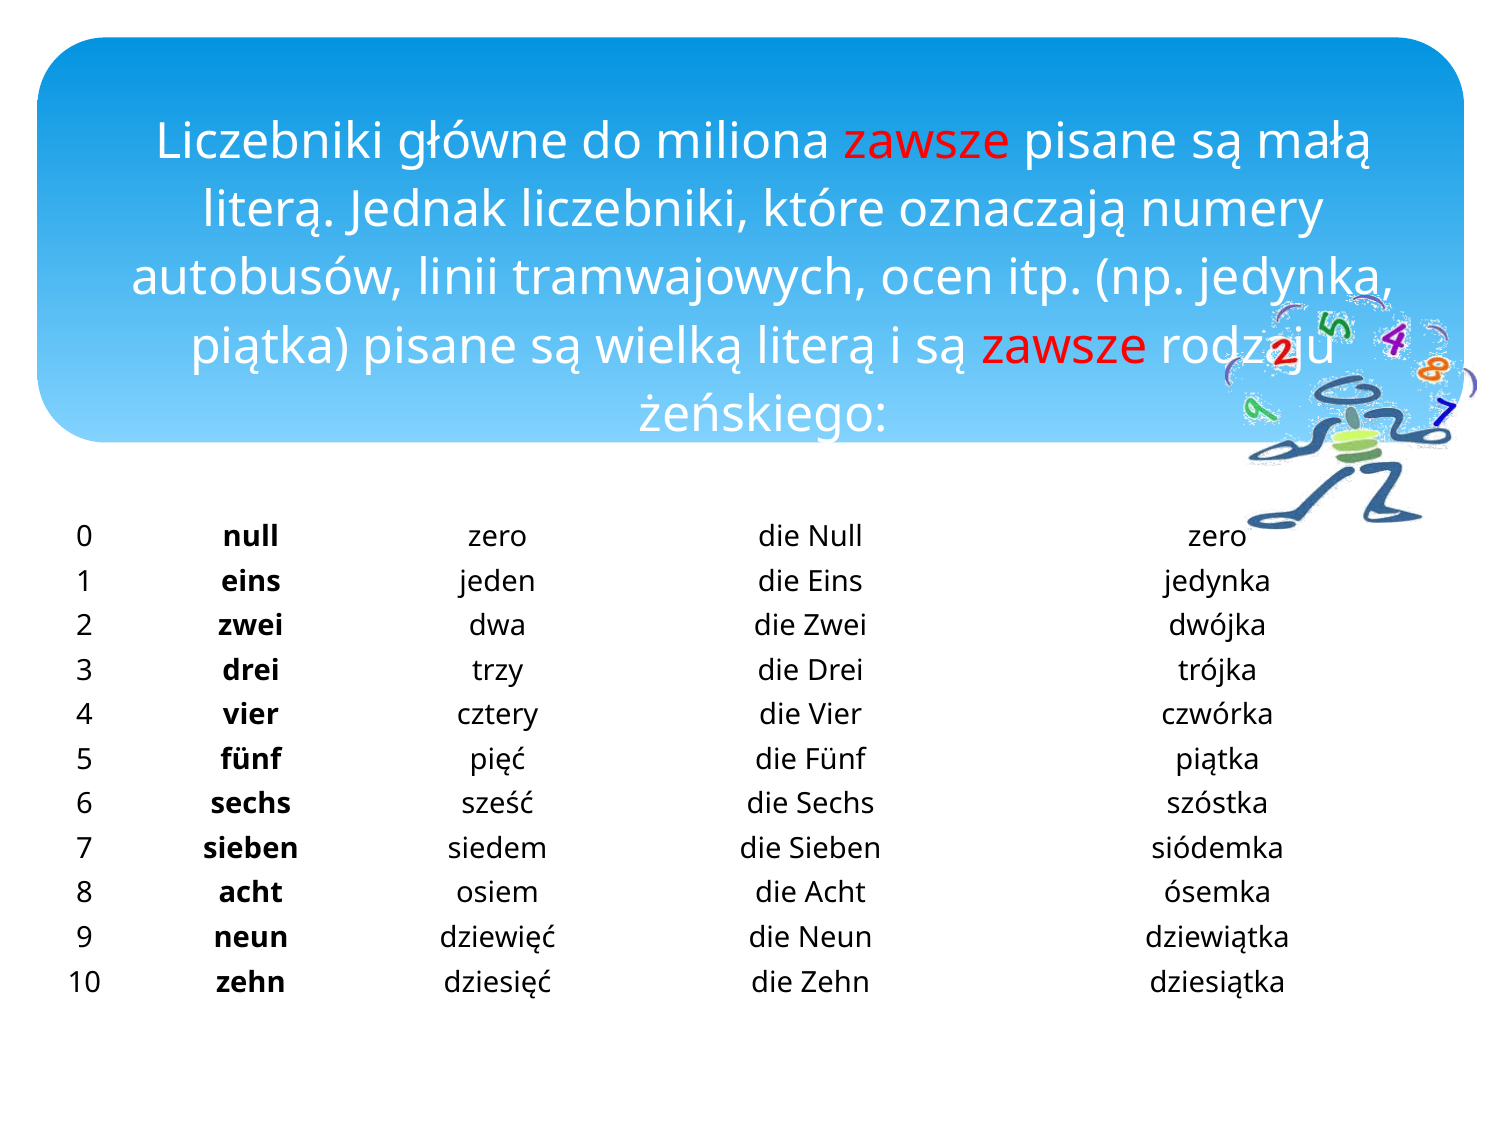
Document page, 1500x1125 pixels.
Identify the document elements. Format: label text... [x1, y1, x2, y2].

table_cell pięć [374, 736, 621, 780]
table_header [41, 456, 128, 513]
table_header [128, 456, 374, 513]
table_cell 8 [41, 869, 128, 914]
table_cell 3 [41, 647, 128, 691]
table_cell die Null [621, 513, 1000, 558]
table_cell piątka [1000, 736, 1435, 780]
table_cell zehn [128, 958, 374, 1003]
table_cell drei [128, 647, 374, 691]
table_cell die Neun [621, 914, 1000, 958]
table_cell cztery [374, 691, 621, 736]
table_cell czwórka [1000, 691, 1435, 736]
table_cell trzy [374, 647, 621, 691]
table_cell dziesięć [374, 958, 621, 1003]
table_cell die Eins [621, 558, 1000, 602]
table_cell trójka [1000, 647, 1435, 691]
table_cell jedynka [1000, 558, 1435, 602]
table_cell dziesiątka [1000, 958, 1435, 1003]
table_cell die Zwei [621, 602, 1000, 647]
table_cell eins [128, 558, 374, 602]
table_cell neun [128, 914, 374, 958]
table_cell zero [374, 513, 621, 558]
table_cell vier [128, 691, 374, 736]
table_cell dwa [374, 602, 621, 647]
table_cell zwei [128, 602, 374, 647]
table_cell 0 [41, 513, 128, 558]
table_cell 2 [41, 602, 128, 647]
table_cell 7 [41, 825, 128, 869]
table_cell 6 [41, 780, 128, 825]
table_cell 9 [41, 914, 128, 958]
table_cell 10 [41, 958, 128, 1003]
table_header [621, 456, 1000, 513]
table_cell die Acht [621, 869, 1000, 914]
picture [1225, 295, 1477, 532]
table_cell die Sechs [621, 780, 1000, 825]
table_cell zero [1000, 513, 1435, 558]
table_cell null [128, 513, 374, 558]
title Liczebniki główne do miliona zawsze pisane są małą literą. Jednak liczebniki, które oznaczają numery autobusów, linii tramwajowych, ocen itp. (np. jedynka, piątka) pisane są wielką literą i są zawsze rodzaju żeńskiego: [88, 90, 1439, 296]
table_cell die Fünf [621, 736, 1000, 780]
table_cell siedem [374, 825, 621, 869]
table_cell die Drei [621, 647, 1000, 691]
table_cell sieben [128, 825, 374, 869]
table_cell die Vier [621, 691, 1000, 736]
table_cell 5 [41, 736, 128, 780]
table_cell osiem [374, 869, 621, 914]
table_cell 4 [41, 691, 128, 736]
table_cell dziewięć [374, 914, 621, 958]
table_cell 1 [41, 558, 128, 602]
table_cell szóstka [1000, 780, 1435, 825]
table_cell die Sieben [621, 825, 1000, 869]
table_header [1000, 456, 1225, 513]
table_cell jeden [374, 558, 621, 602]
table_cell acht [128, 869, 374, 914]
table_cell dwójka [1000, 602, 1435, 647]
table_cell zero [1233, 532, 1242, 544]
table_cell siódemka [1000, 825, 1435, 869]
table_cell sechs [128, 780, 374, 825]
table_header [374, 456, 621, 513]
table_cell ósemka [1000, 869, 1435, 914]
table_cell fünf [128, 736, 374, 780]
table_cell dziewiątka [1000, 914, 1435, 958]
table_cell die Zehn [621, 958, 1000, 1003]
table_cell sześć [374, 780, 621, 825]
